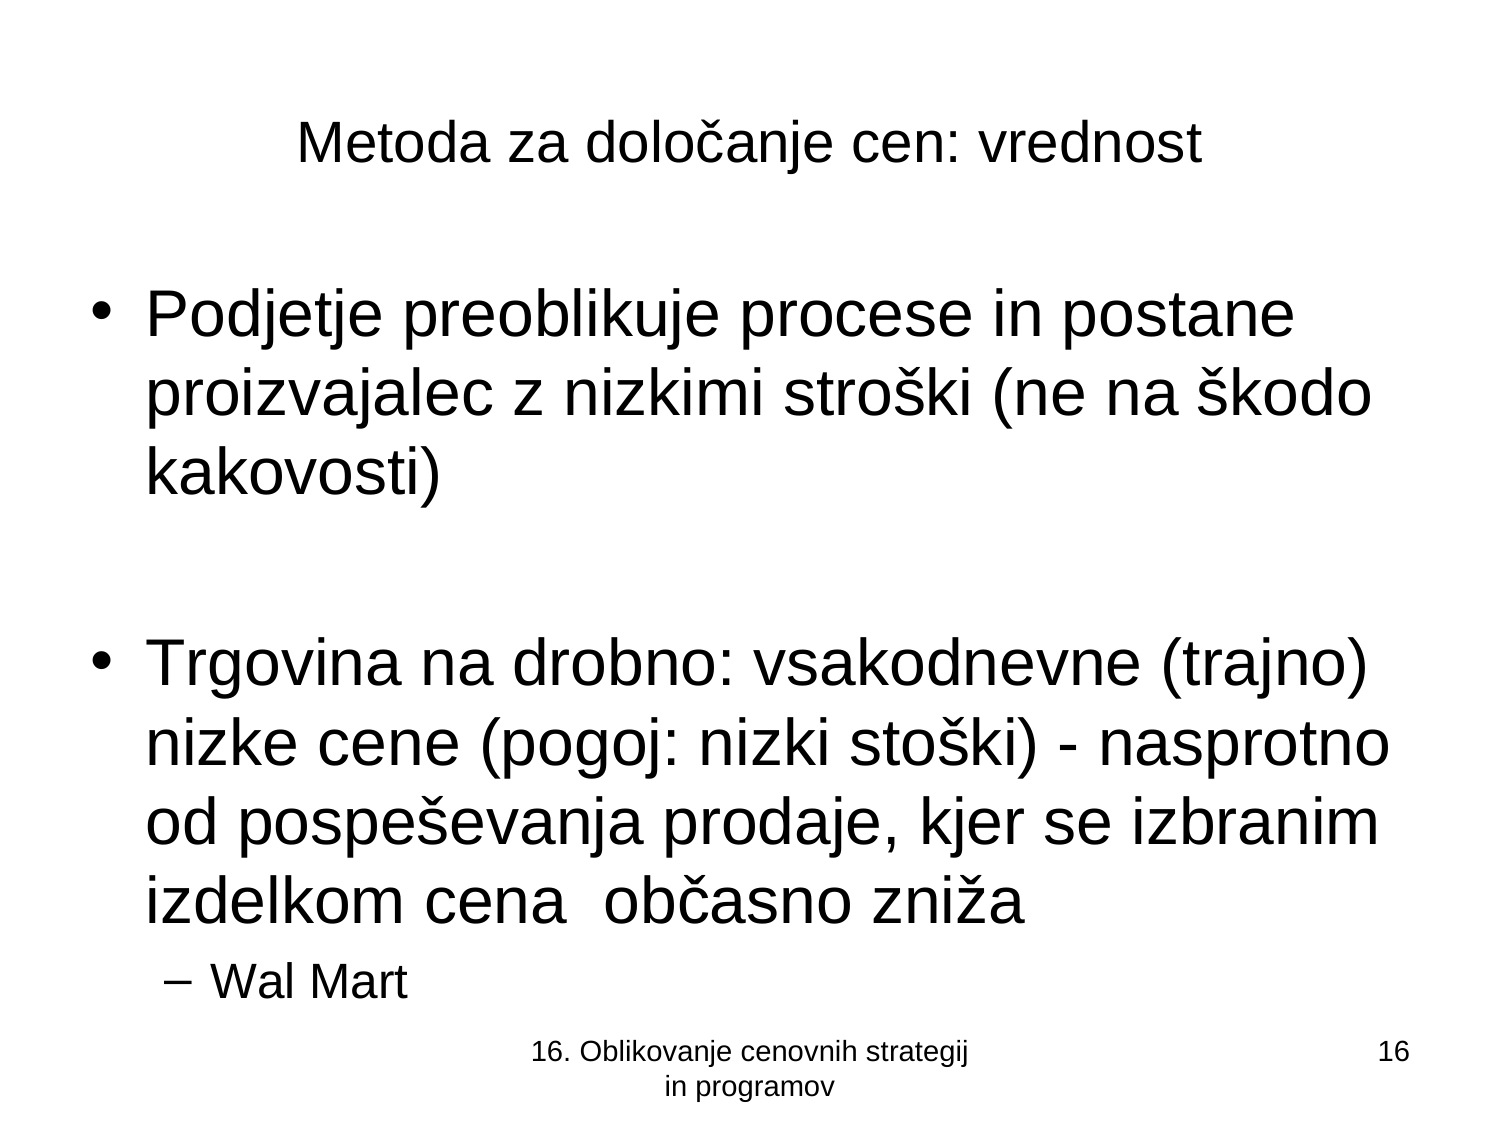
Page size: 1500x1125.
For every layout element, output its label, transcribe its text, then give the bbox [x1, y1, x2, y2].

text_box 16. Oblikovanje cenovnih strategij in programov [512, 1024, 988, 1103]
text_box <number> [1074, 1024, 1426, 1103]
list Podjetje preoblikuje procese in postane proizvajalec z nizkimi stroški (ne na škodo kakovosti) Trgovina na drobno: vsakodnevne (trajno) nizke cene (pogoj: nizki stoški) - nasprotno od pospeševanja prodaje, kjer se izbranim izdelkom cena občasno zniža Wal Mart [75, 262, 1426, 1024]
title Metoda za določanje cen: vrednost [75, 45, 1426, 233]
